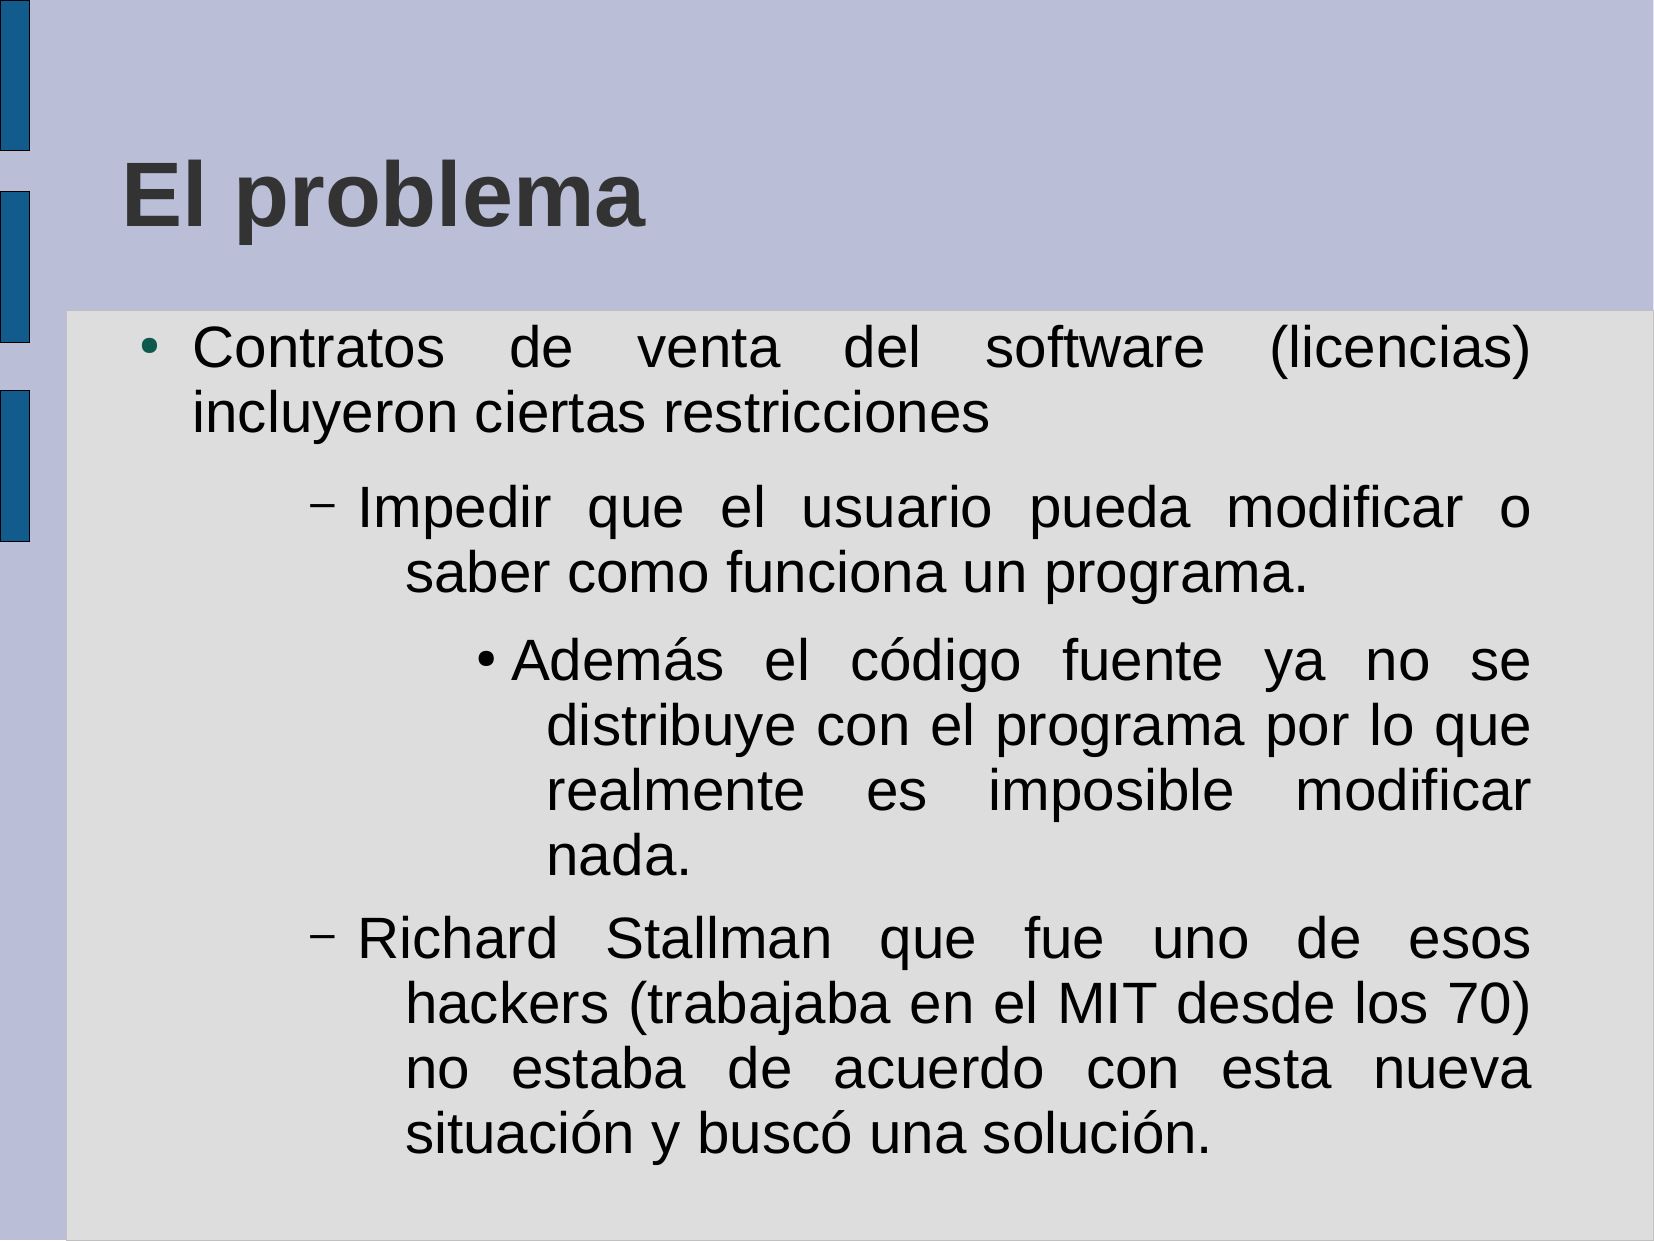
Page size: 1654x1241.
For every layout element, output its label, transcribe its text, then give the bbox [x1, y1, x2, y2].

title El problema [121, 98, 1534, 291]
list Contratos de venta del software (licencias) incluyeron ciertas restricciones Impedir que el usuario pueda modificar o saber como funciona un programa. Además el código fuente ya no se distribuye con el programa por lo que realmente es imposible modificar nada. Richard Stallman que fue uno de esos hackers (trabajaba en el MIT desde los 70) no estaba de acuerdo con esta nueva situación y buscó una solución. [121, 314, 1534, 1166]
